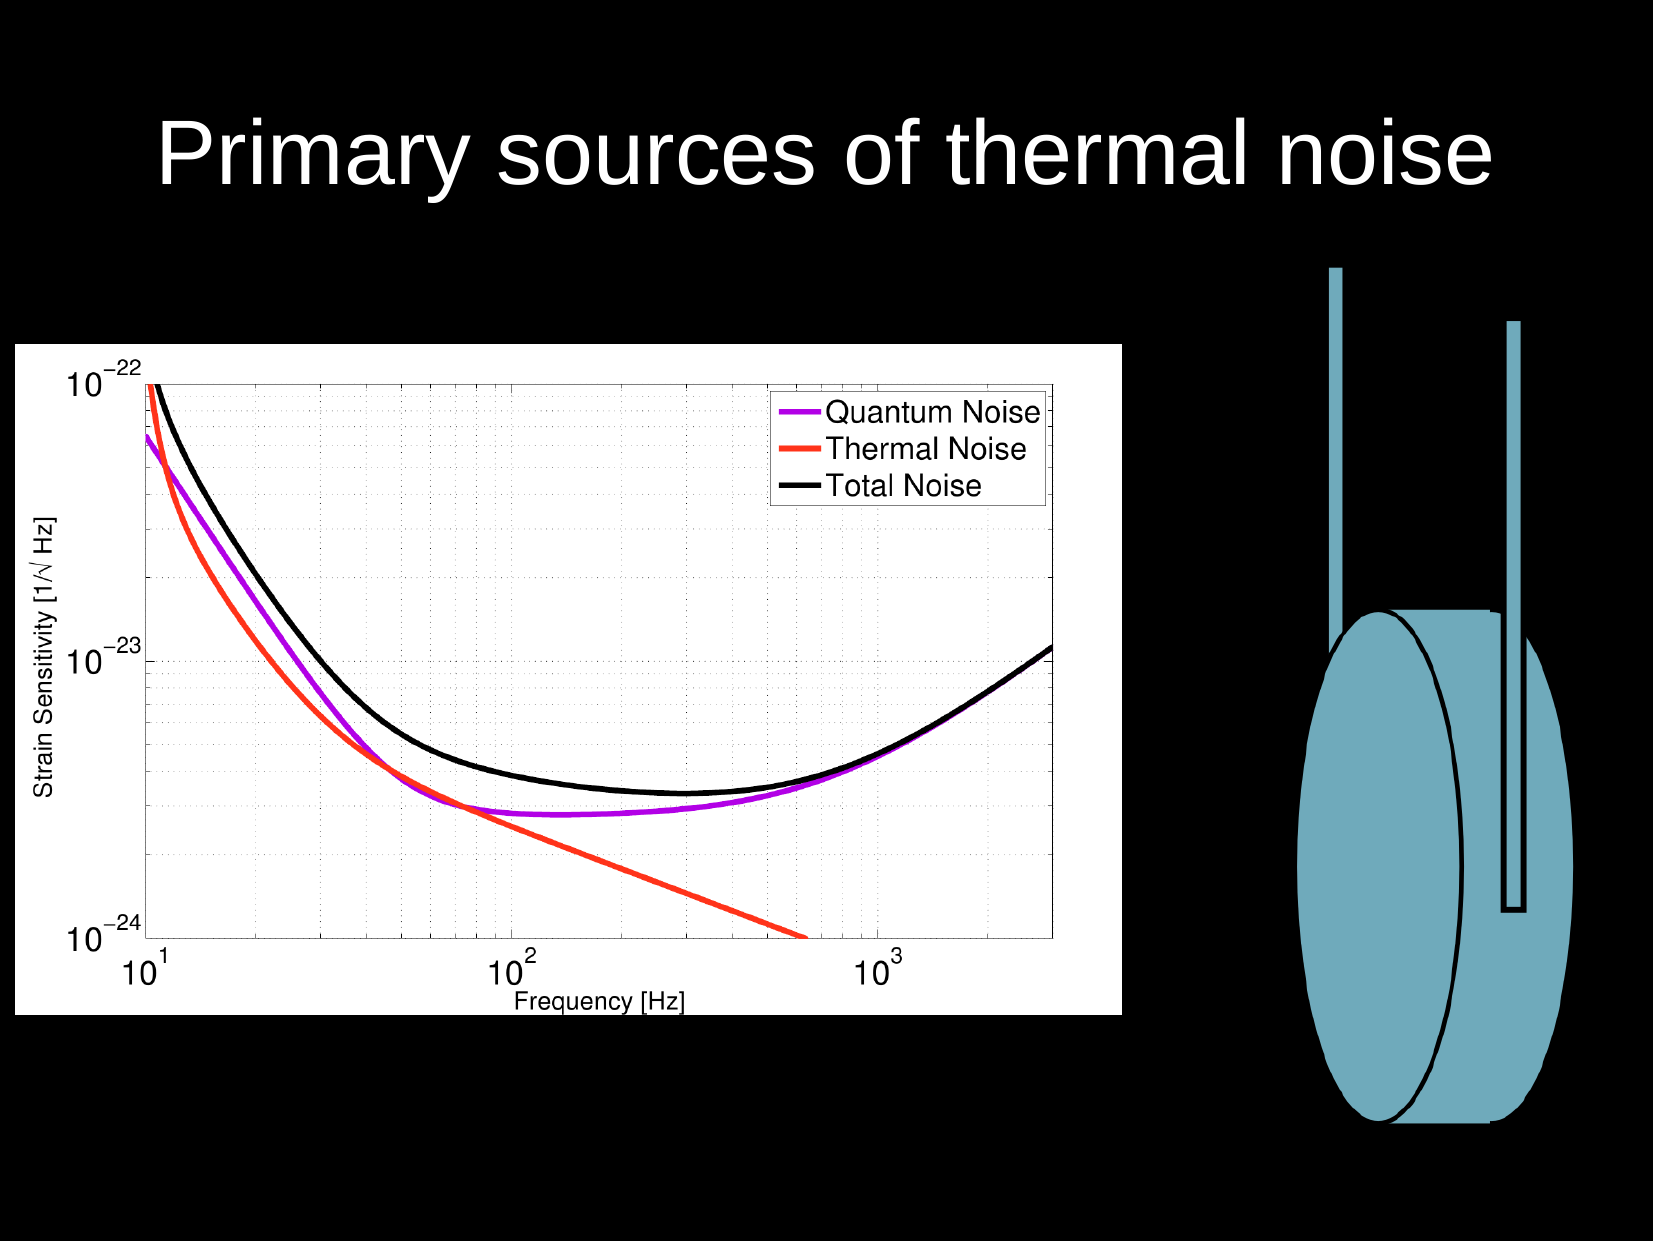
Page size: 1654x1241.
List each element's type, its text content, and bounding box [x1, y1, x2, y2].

picture [15, 344, 1122, 1015]
title Primary sources of thermal noise [82, 49, 1571, 257]
picture [1125, 142, 1653, 1241]
